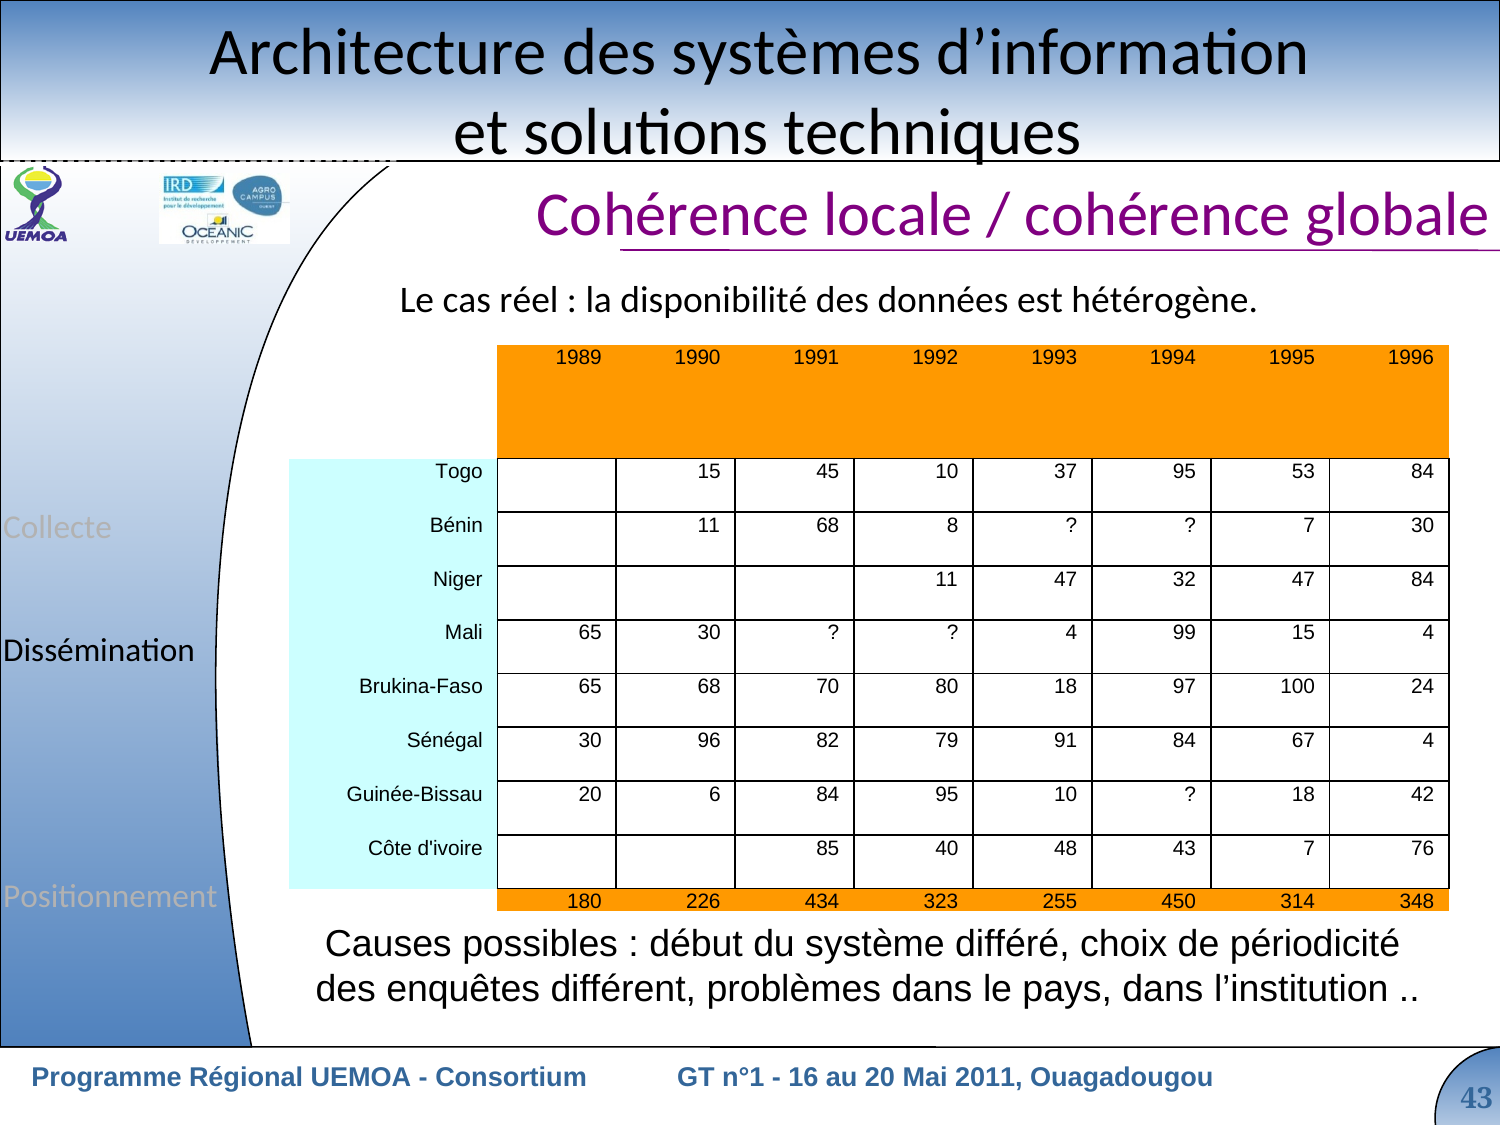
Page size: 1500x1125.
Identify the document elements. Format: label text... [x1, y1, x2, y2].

table_cell 450 [1092, 889, 1211, 911]
table_cell 10 [855, 459, 972, 511]
table_cell 76 [1330, 836, 1448, 888]
table_cell ? [1093, 513, 1210, 565]
table_cell 30 [1330, 513, 1448, 565]
table_header 1993 [973, 345, 1092, 458]
table_cell 99 [1093, 621, 1210, 673]
table_cell 18 [974, 674, 1091, 726]
table_cell 85 [736, 836, 853, 888]
table_cell [498, 513, 615, 565]
table_cell 84 [1093, 728, 1210, 780]
table_cell 42 [1330, 782, 1448, 834]
table_cell 95 [1093, 459, 1210, 511]
table_cell 323 [854, 889, 973, 911]
table_cell 47 [974, 567, 1091, 619]
table_cell 226 [616, 889, 735, 911]
table_header 1995 [1211, 345, 1330, 458]
table_header [289, 345, 497, 459]
table_cell 30 [617, 621, 734, 673]
table_cell [736, 567, 853, 619]
text_box Le cas réel : la disponibilité des données est hétérogène. [384, 267, 1275, 328]
table_cell 15 [617, 459, 734, 511]
table_cell Sénégal [313, 727, 497, 781]
table_cell 79 [855, 728, 972, 780]
table_cell 82 [736, 728, 853, 780]
table_cell 67 [1212, 728, 1329, 780]
table_cell [617, 567, 734, 619]
table_cell [498, 836, 615, 888]
table_cell 84 [1330, 459, 1448, 511]
table_cell [617, 836, 734, 888]
table_cell Côte d'ivoire [313, 835, 497, 889]
table_cell 10 [974, 782, 1091, 834]
table_cell 32 [1093, 567, 1210, 619]
table_cell 20 [498, 782, 615, 834]
table_cell Mali [313, 620, 497, 674]
table_cell 30 [498, 728, 615, 780]
table_cell 68 [617, 674, 734, 726]
table_cell 40 [855, 836, 972, 888]
table_cell 8 [855, 513, 972, 565]
table_cell 65 [498, 674, 615, 726]
text_box Cohérence locale / cohérence globale [265, 165, 1500, 256]
table_cell 96 [617, 728, 734, 780]
table_cell ? [1093, 782, 1210, 834]
table_cell 348 [1330, 889, 1449, 911]
table_header 1994 [1092, 345, 1211, 458]
table_cell 24 [1330, 674, 1448, 726]
table_cell 4 [1330, 728, 1448, 780]
table_cell 18 [1212, 782, 1329, 834]
table_cell 84 [736, 782, 853, 834]
table_cell ? [736, 621, 853, 673]
table_cell 48 [974, 836, 1091, 888]
table_header 1990 [616, 345, 735, 458]
table_cell 255 [973, 889, 1092, 911]
table_cell 53 [1212, 459, 1329, 511]
table_cell 7 [1212, 513, 1329, 565]
table_header 1996 [1330, 345, 1449, 458]
table_cell 4 [974, 621, 1091, 673]
table_header Collecte Dissémination Positionnement [0, 497, 313, 1045]
picture [159, 173, 265, 244]
text_box Causes possibles : début du système différé, choix de périodicité des enquêtes différent, problèmes dans le pays, dans l’institution .. [313, 911, 1471, 1018]
table_cell 15 [1212, 621, 1329, 673]
table_cell 180 [497, 889, 616, 911]
table_cell 91 [974, 728, 1091, 780]
table_cell 11 [855, 567, 972, 619]
table_cell 65 [498, 621, 615, 673]
table_cell [498, 567, 615, 619]
table_cell [313, 889, 497, 911]
picture [0, 166, 73, 244]
table_cell 7 [1212, 836, 1329, 888]
table_cell 100 [1212, 674, 1329, 726]
table_cell 6 [617, 782, 734, 834]
table_header 1992 [854, 345, 973, 458]
table_cell ? [855, 621, 972, 673]
table_cell 47 [1212, 567, 1329, 619]
table_cell 84 [1330, 567, 1448, 619]
table_cell Niger [313, 566, 497, 620]
table_cell 4 [1330, 621, 1448, 673]
table_cell 434 [735, 889, 854, 911]
table_cell 37 [974, 459, 1091, 511]
table_cell 11 [617, 513, 734, 565]
table_cell Guinée-Bissau [313, 781, 497, 835]
table_cell 70 [736, 674, 853, 726]
table_cell 45 [736, 459, 853, 511]
table_cell Bénin [313, 512, 497, 566]
table_cell Togo [289, 459, 497, 512]
table_cell 95 [855, 782, 972, 834]
table_cell [498, 459, 615, 511]
text_box Architecture des systèmes d’information et solutions techniques [53, 0, 1483, 161]
table_cell 43 [1093, 836, 1210, 888]
table_cell 97 [1093, 674, 1210, 726]
table_cell Brukina-Faso [313, 674, 497, 727]
table_cell 68 [736, 513, 853, 565]
table_header 1991 [735, 345, 854, 458]
table_cell 80 [855, 674, 972, 726]
table_cell ? [974, 513, 1091, 565]
table_header 1989 [497, 345, 616, 458]
table_cell 314 [1211, 889, 1330, 911]
